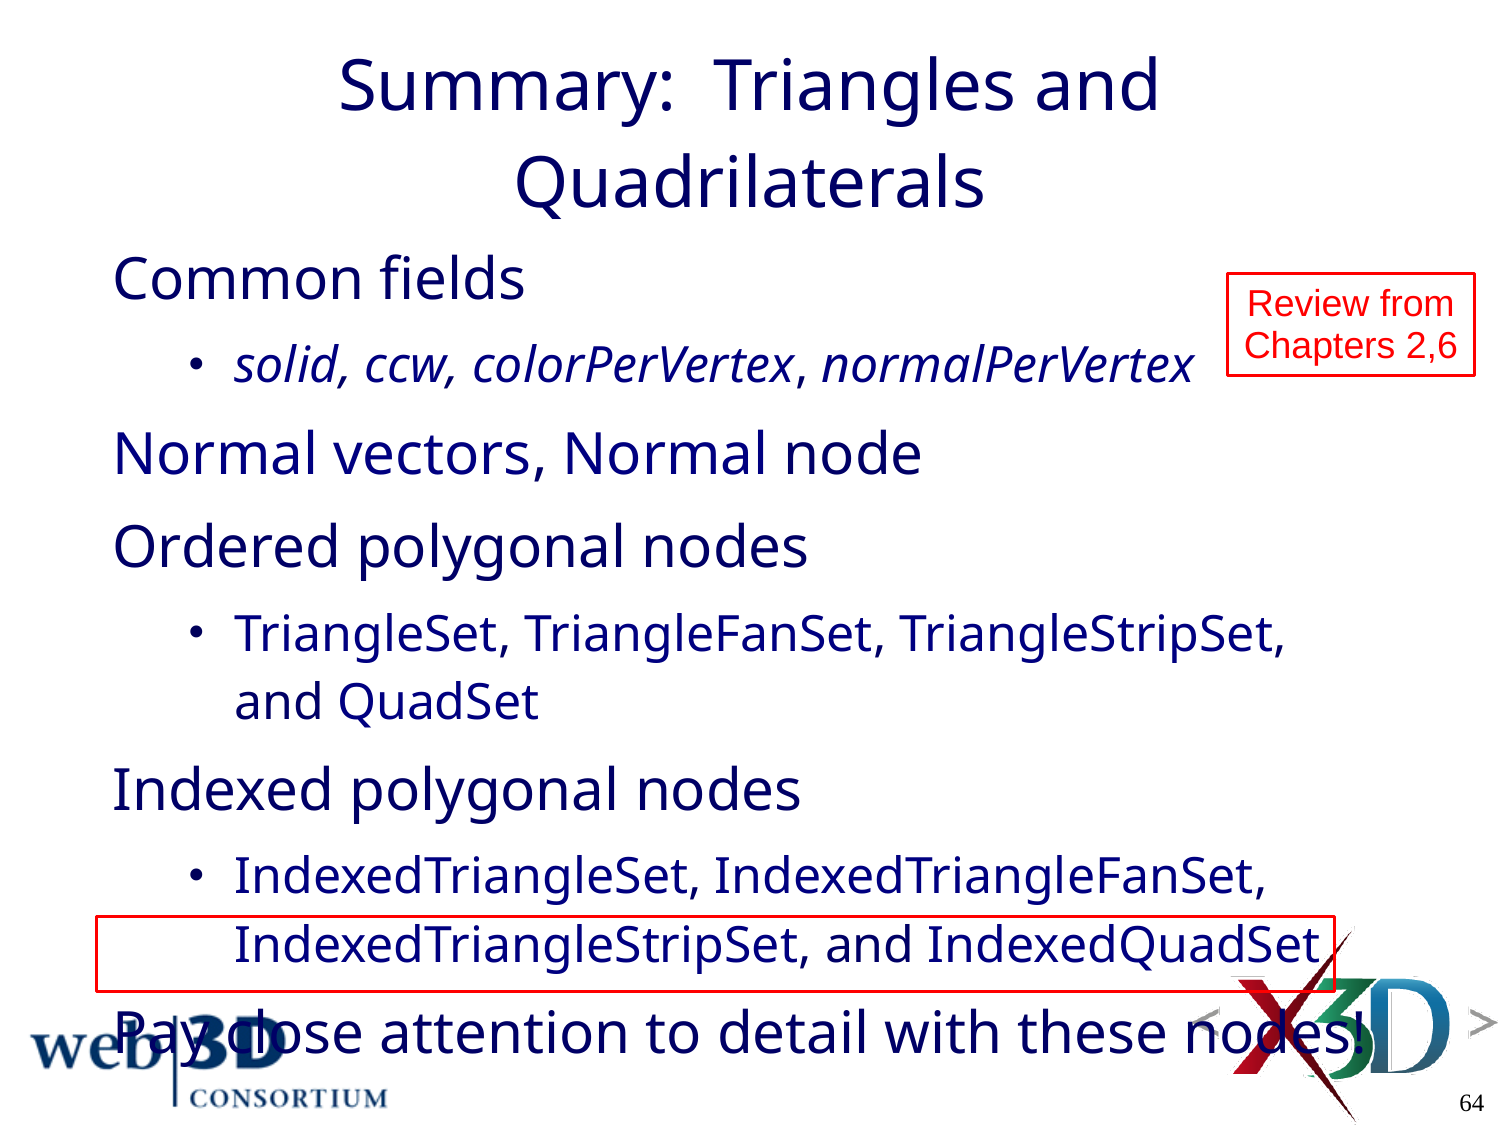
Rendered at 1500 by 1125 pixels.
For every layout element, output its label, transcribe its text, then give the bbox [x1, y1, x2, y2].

picture [1187, 986, 1333, 990]
picture [12, 998, 413, 1118]
picture [1187, 926, 1500, 1125]
text_box Review from Chapters 2,6 [1227, 273, 1475, 376]
list Common fields solid, ccw, colorPerVertex, normalPerVertex Normal vectors, Normal node Ordered polygonal nodes TriangleSet, TriangleFanSet, TriangleStripSet, and QuadSet Indexed polygonal nodes IndexedTriangleSet, IndexedTriangleFanSet, IndexedTriangleStripSet, and IndexedQuadSet Pay close attention to detail with these nodes! [112, 918, 1333, 986]
list Common fields solid, ccw, colorPerVertex, normalPerVertex Normal vectors, Normal node Ordered polygonal nodes TriangleSet, TriangleFanSet, TriangleStripSet, and QuadSet Indexed polygonal nodes IndexedTriangleSet, IndexedTriangleFanSet, IndexedTriangleStripSet, and IndexedQuadSet Pay close attention to detail with these nodes! [112, 237, 1388, 986]
title Summary: Triangles and Quadrilaterals [112, 37, 1388, 226]
